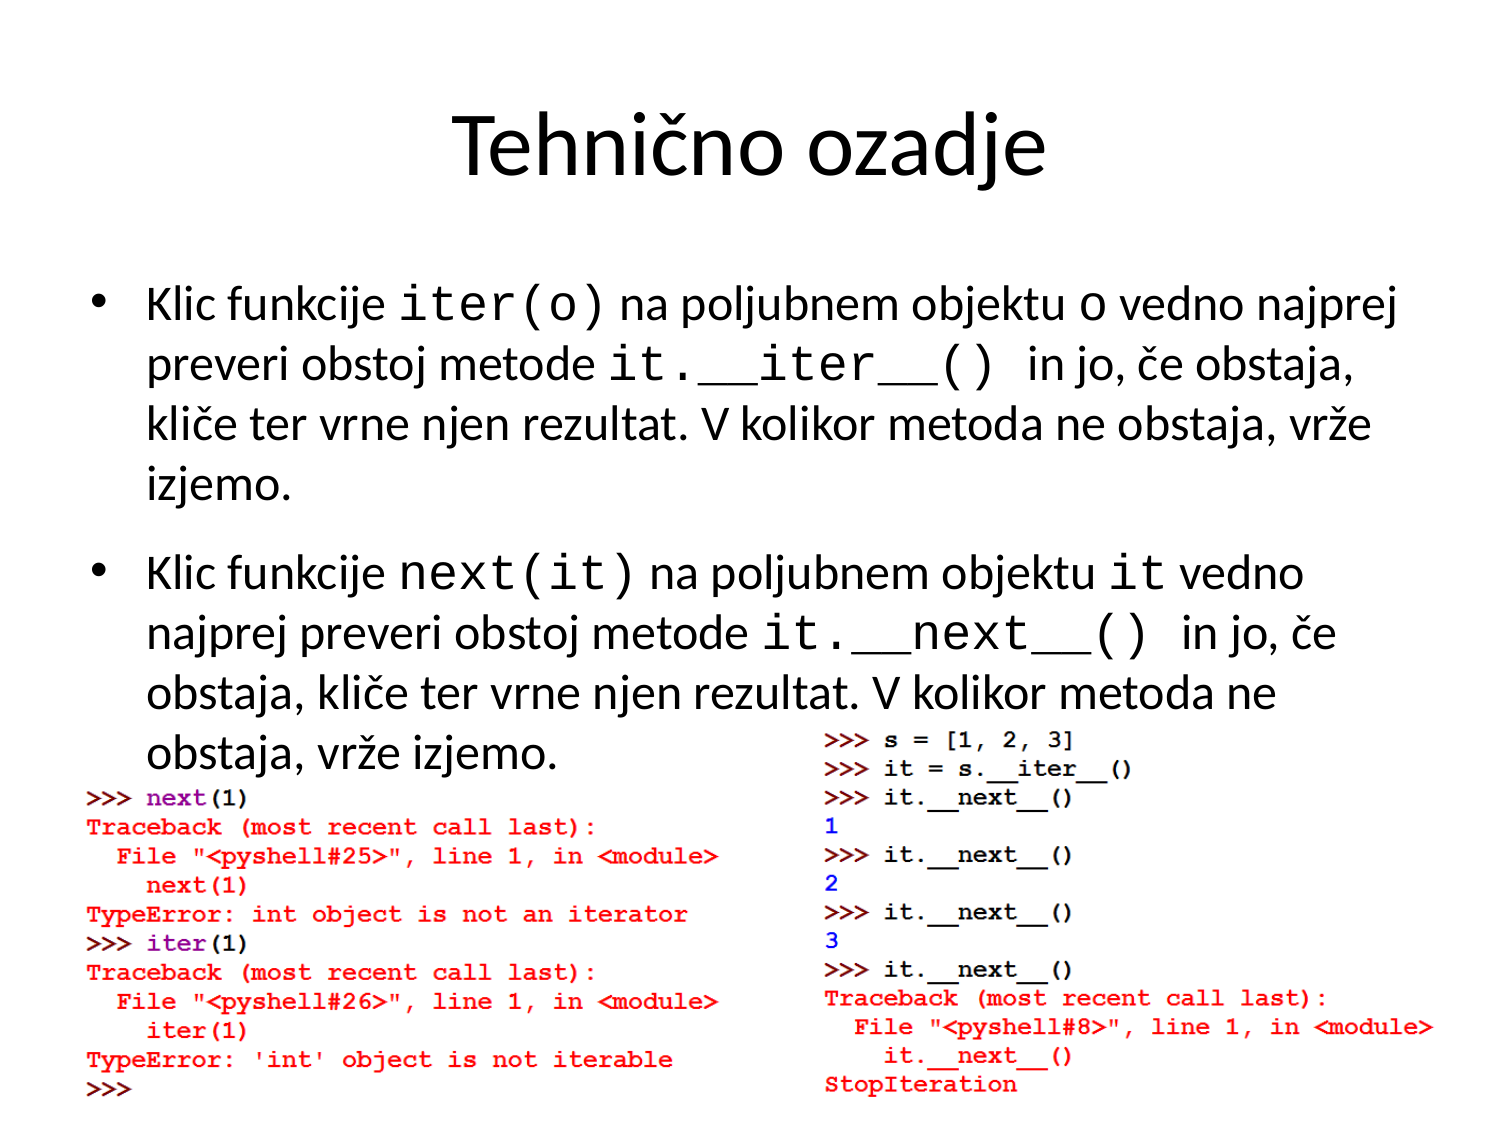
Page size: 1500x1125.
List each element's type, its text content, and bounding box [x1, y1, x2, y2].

title Tehnično ozadje [75, 45, 1425, 233]
picture [82, 785, 727, 1107]
list Klic funkcije iter(o) na poljubnem objektu o vedno najprej preveri obstoj metode it.__iter__() in jo, če obstaja, kliče ter vrne njen rezultat. V kolikor metoda ne obstaja, vrže izjemo. Klic funkcije next(it) na poljubnem objektu it vedno najprej preveri obstoj metode it.__next__() in jo, če obstaja, kliče ter vrne njen rezultat. V kolikor metoda ne obstaja, vrže izjemo. [75, 262, 1425, 1005]
picture [820, 726, 1447, 1098]
